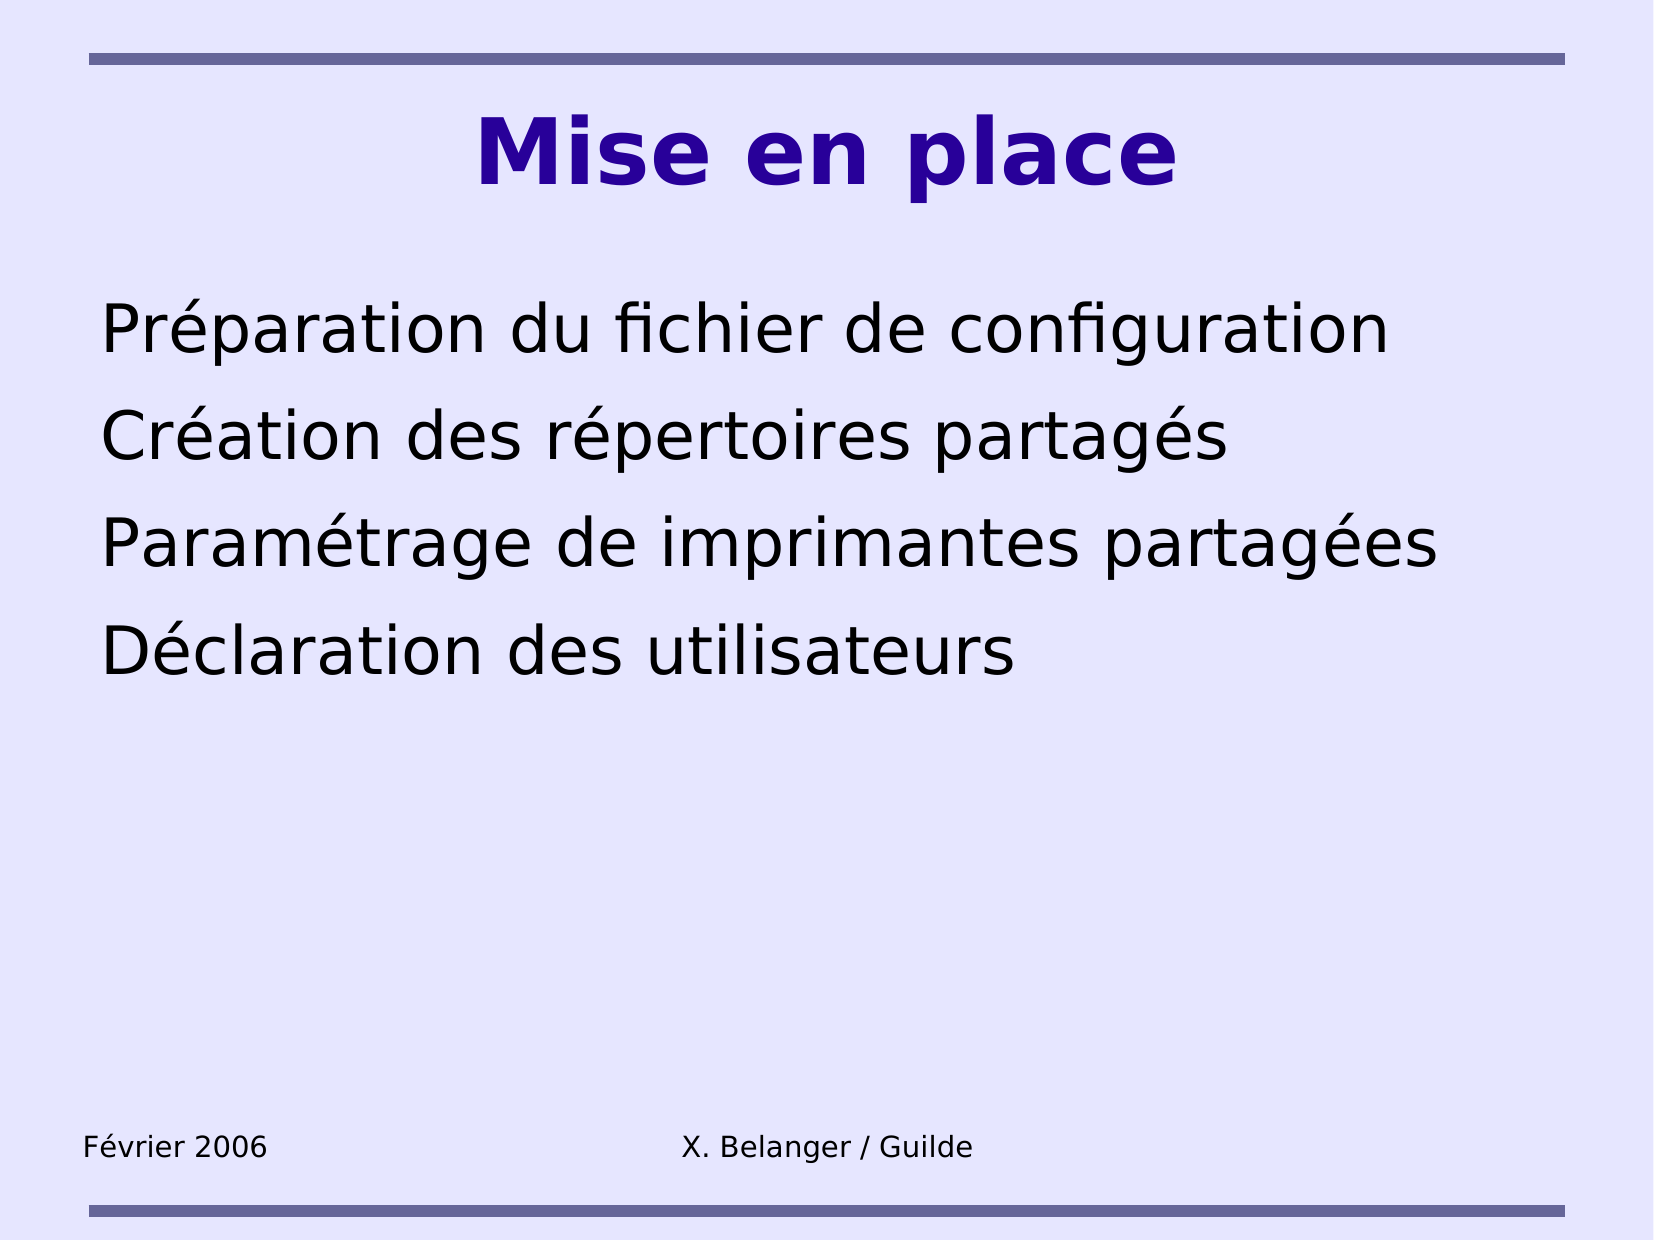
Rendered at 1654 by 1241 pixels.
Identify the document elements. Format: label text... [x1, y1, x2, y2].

title Mise en place [82, 49, 1571, 257]
list Préparation du fichier de configuration Création des répertoires partagés Paramétrage de imprimantes partagées Déclaration des utilisateurs [82, 290, 1571, 1109]
